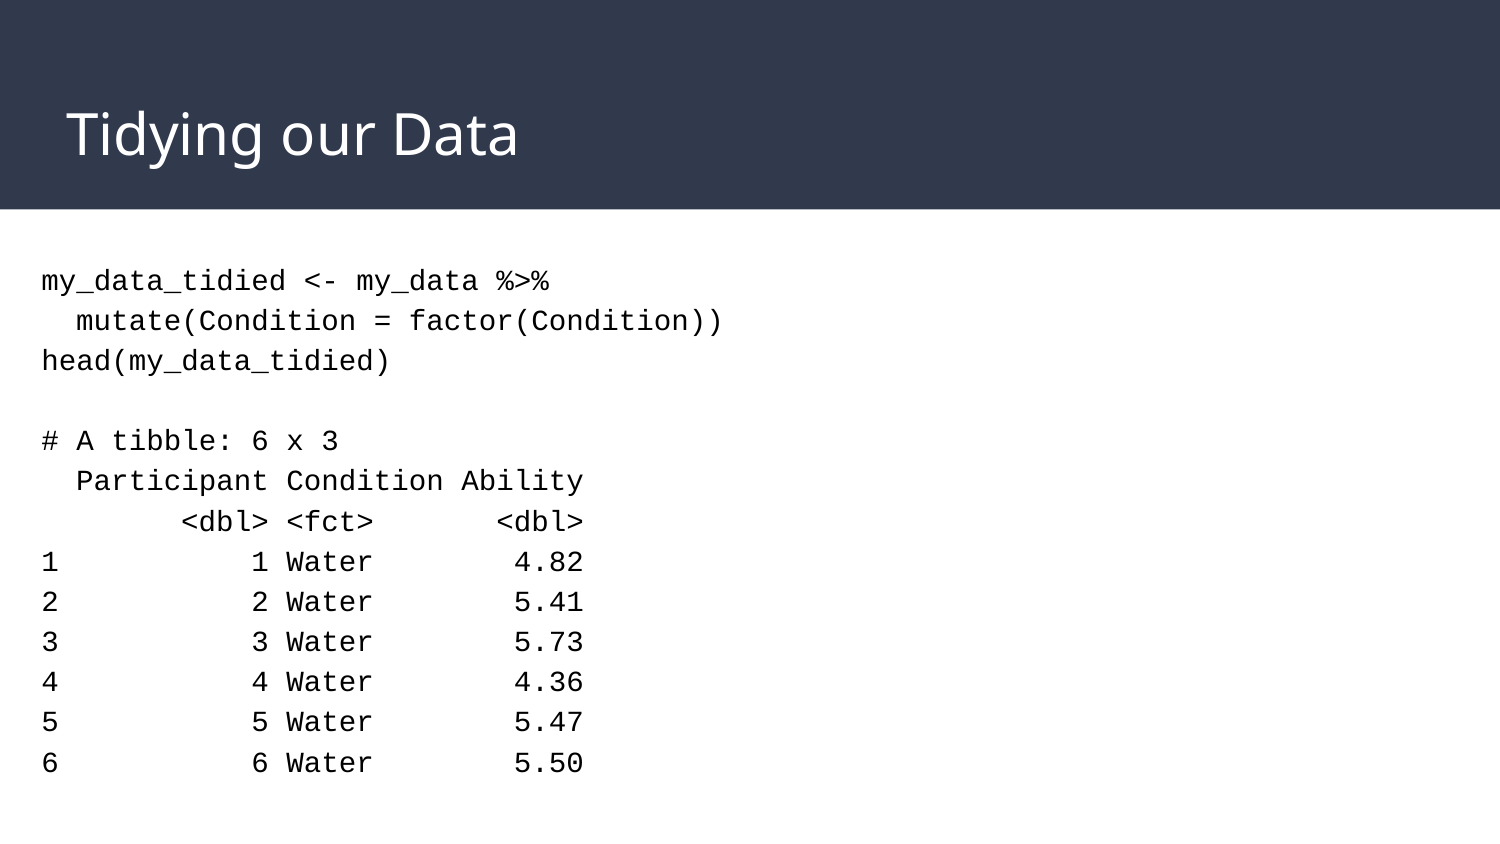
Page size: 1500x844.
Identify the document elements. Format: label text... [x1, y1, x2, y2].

title Tidying our Data [51, 82, 1449, 185]
text_box my_data_tidied <- my_data %>% mutate(Condition = factor(Condition)) head(my_data_tidied) # A tibble: 6 x 3 Participant Condition Ability <dbl> <fct> <dbl> 1 1 Water 4.82 2 2 Water 5.41 3 3 Water 5.73 4 4 Water 4.36 5 5 Water 5.47 6 6 Water 5.50 [26, 240, 1462, 823]
